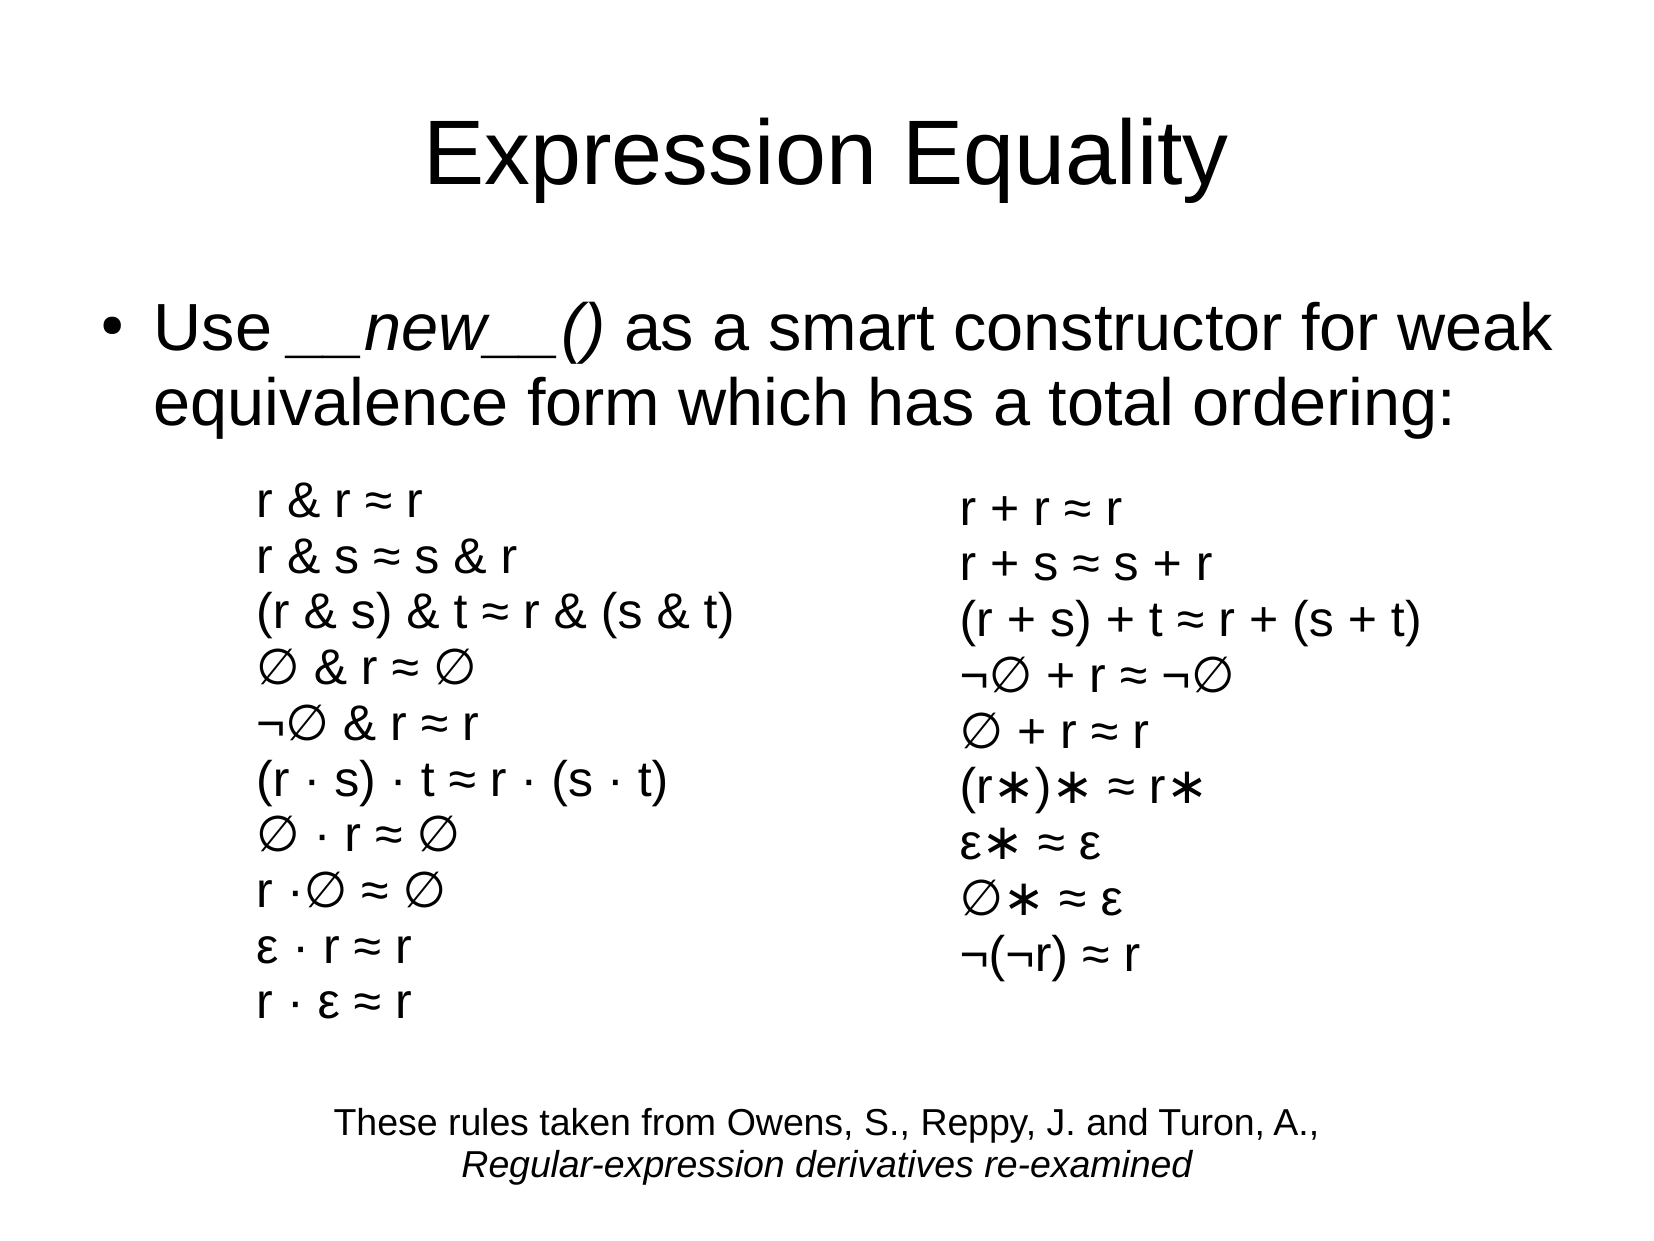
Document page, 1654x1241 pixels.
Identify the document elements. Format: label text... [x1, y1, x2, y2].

list Use __new__() as a smart constructor for weak equivalence form which has a total ordering: [82, 290, 1571, 1010]
text_box r + r ≈ r r + s ≈ s + r (r + s) + t ≈ r + (s + t) ¬∅ + r ≈ ¬∅ ∅ + r ≈ r (r∗)∗ ≈ r∗ ε∗ ≈ ε ∅∗ ≈ ε ¬(¬r) ≈ r [944, 472, 1438, 989]
text_box r & r ≈ r r & s ≈ s & r (r & s) & t ≈ r & (s & t) ∅ & r ≈ ∅ ¬∅ & r ≈ r (r · s) · t ≈ r · (s · t) ∅ · r ≈ ∅ r ·∅ ≈ ∅ ε · r ≈ r r · ε ≈ r [241, 464, 751, 1038]
text_box These rules taken from Owens, S., Reppy, J. and Turon, A., Regular-expression derivatives re-examined [318, 1094, 1335, 1194]
title Expression Equality [82, 49, 1571, 257]
